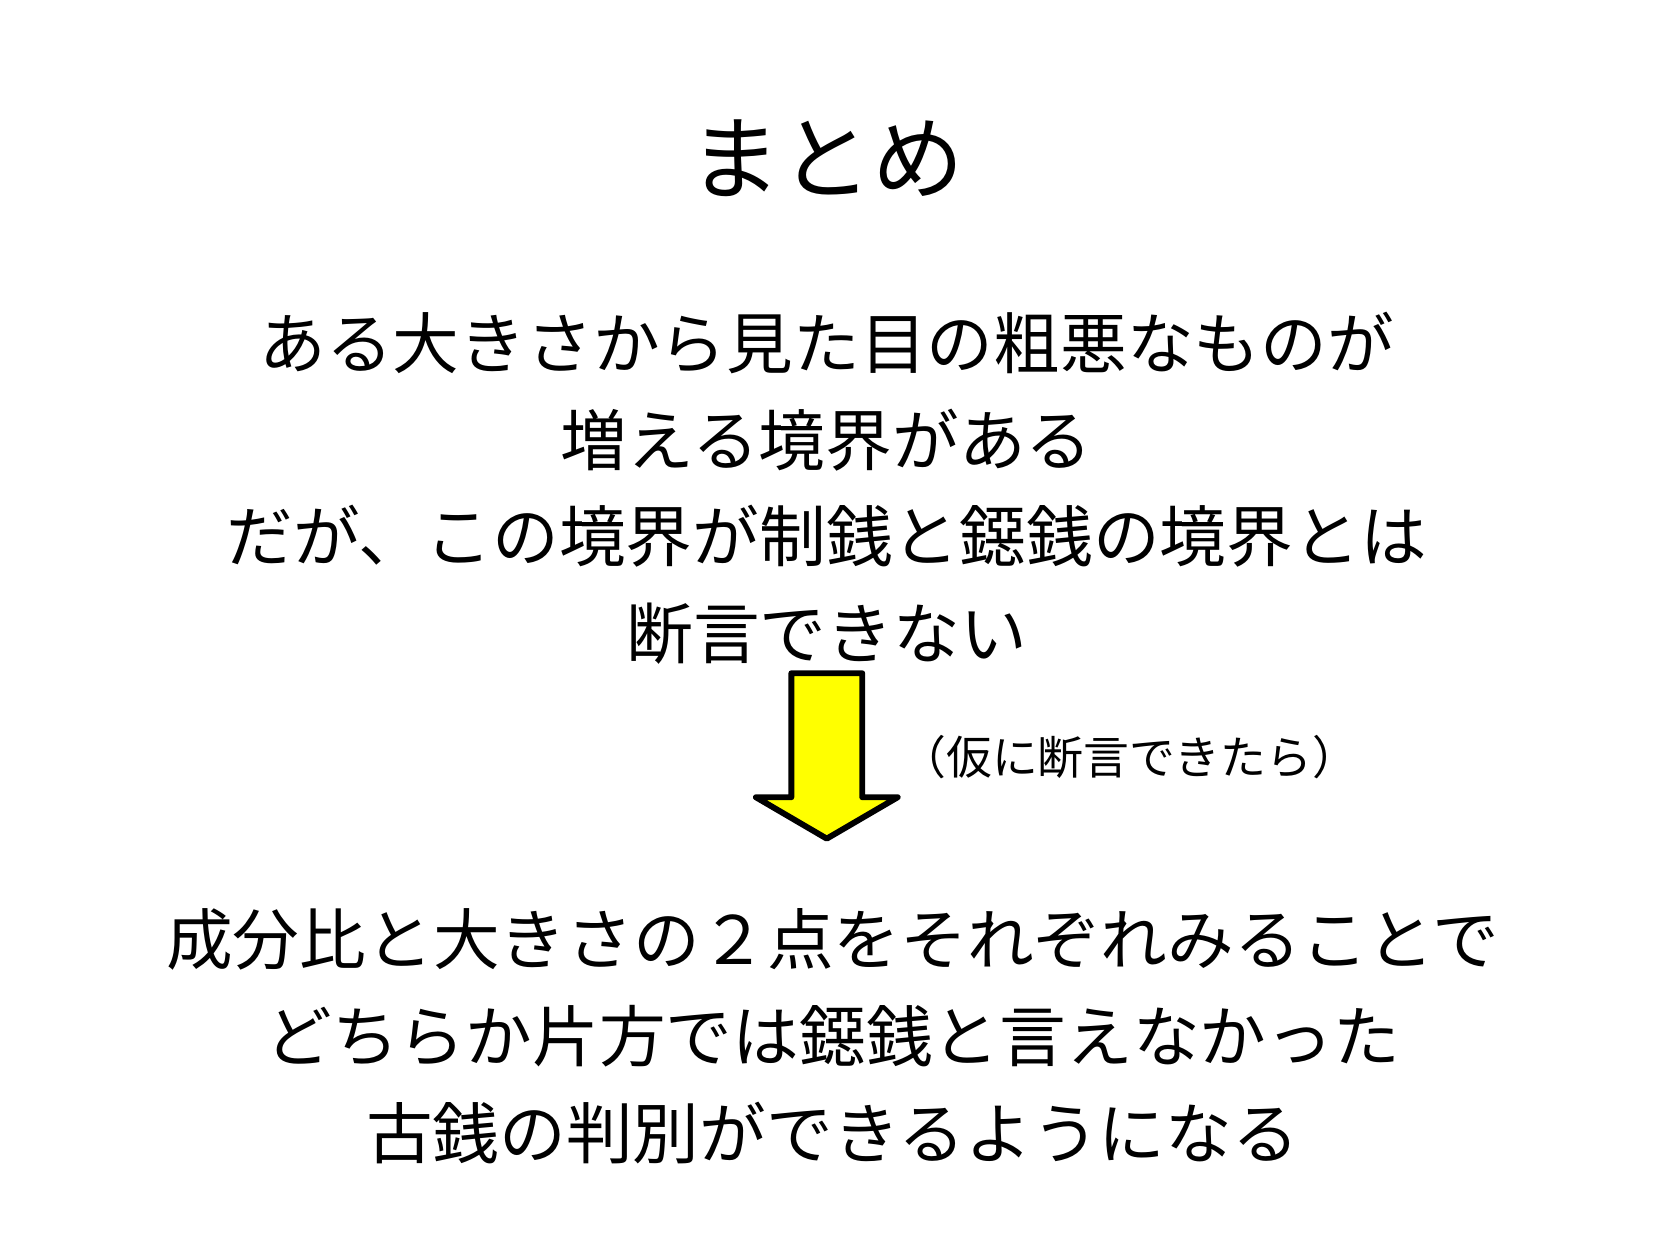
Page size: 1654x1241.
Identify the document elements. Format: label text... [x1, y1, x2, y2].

title まとめ [82, 49, 1571, 257]
text_box [755, 673, 898, 839]
text_box ある大きさから見た目の粗悪なものが 増える境界がある だが、この境界が制銭と鐚銭の境界とは 断言できない [0, 283, 1654, 647]
text_box 成分比と大きさの２点をそれぞれみることで どちらか片方では鐚銭と言えなかった 古銭の判別ができるようになる [70, 879, 1595, 1156]
text_box （仮に断言できたら） [885, 714, 1418, 789]
